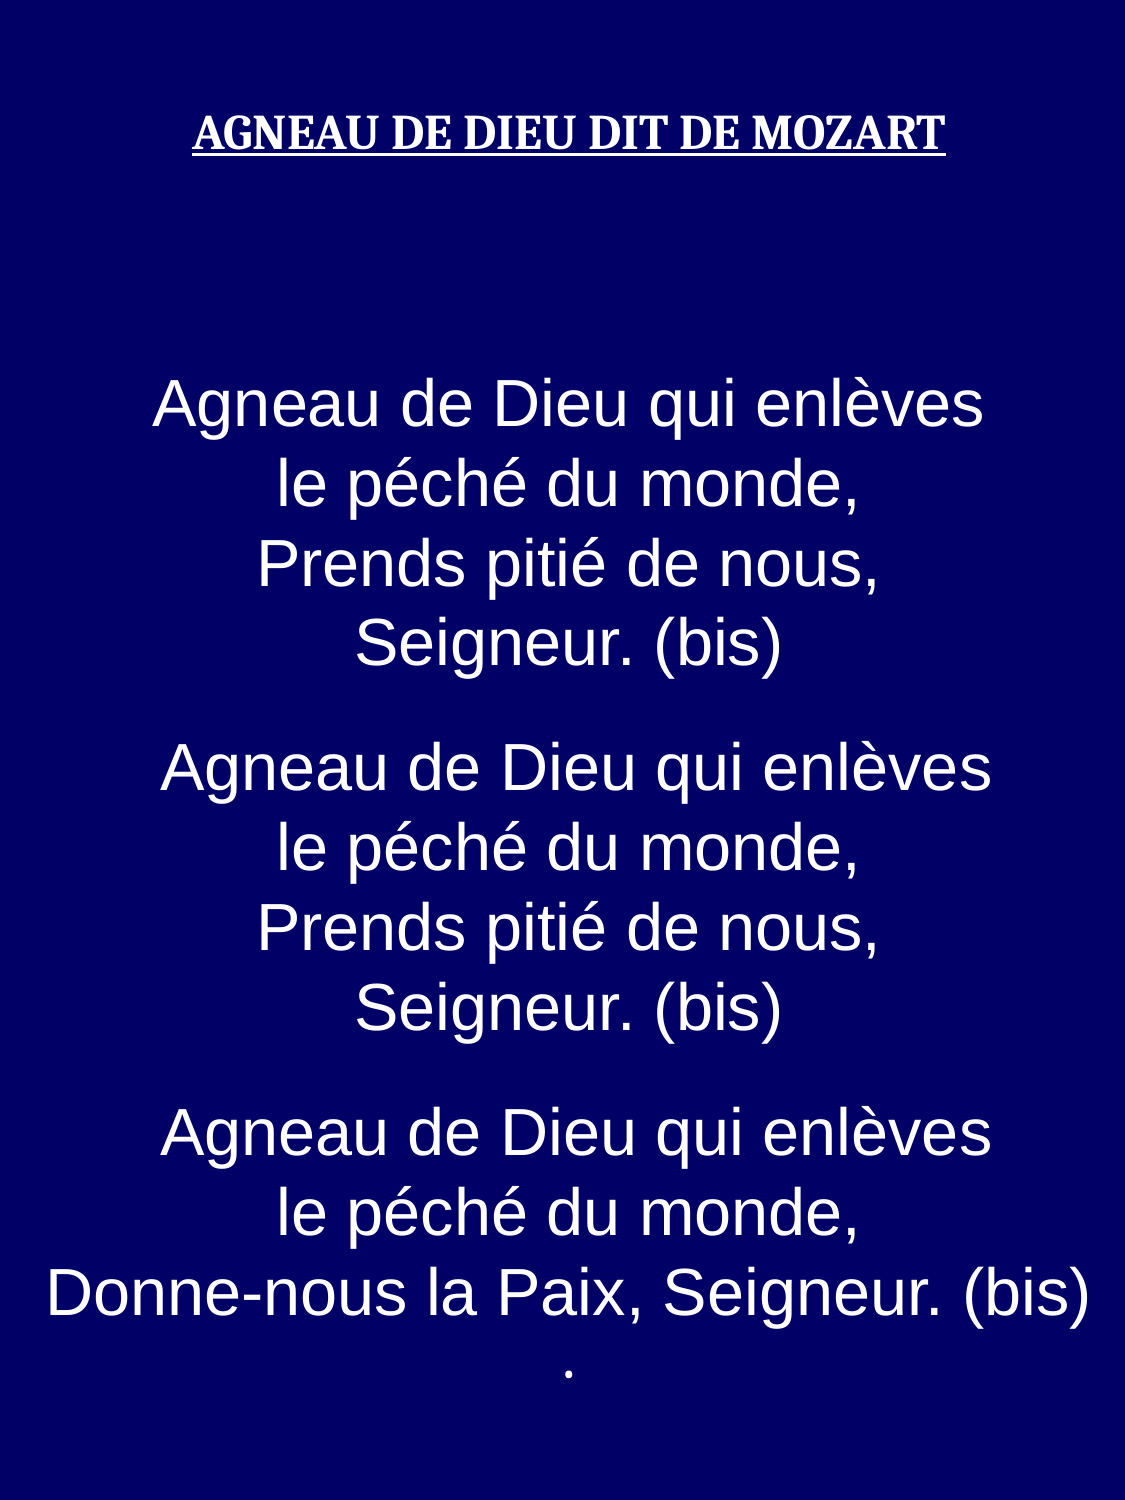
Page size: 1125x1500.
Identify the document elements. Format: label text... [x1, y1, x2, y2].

text_box AGNEAU DE DIEU DIT DE MOZART Agneau de Dieu qui enlèves le péché du monde, Prends pitié de nous, Seigneur. (bis) Agneau de Dieu qui enlèves le péché du monde, Prends pitié de nous, Seigneur. (bis) Agneau de Dieu qui enlèves le péché du monde, Donne-nous la Paix, Seigneur. (bis) . [27, 47, 1111, 1442]
